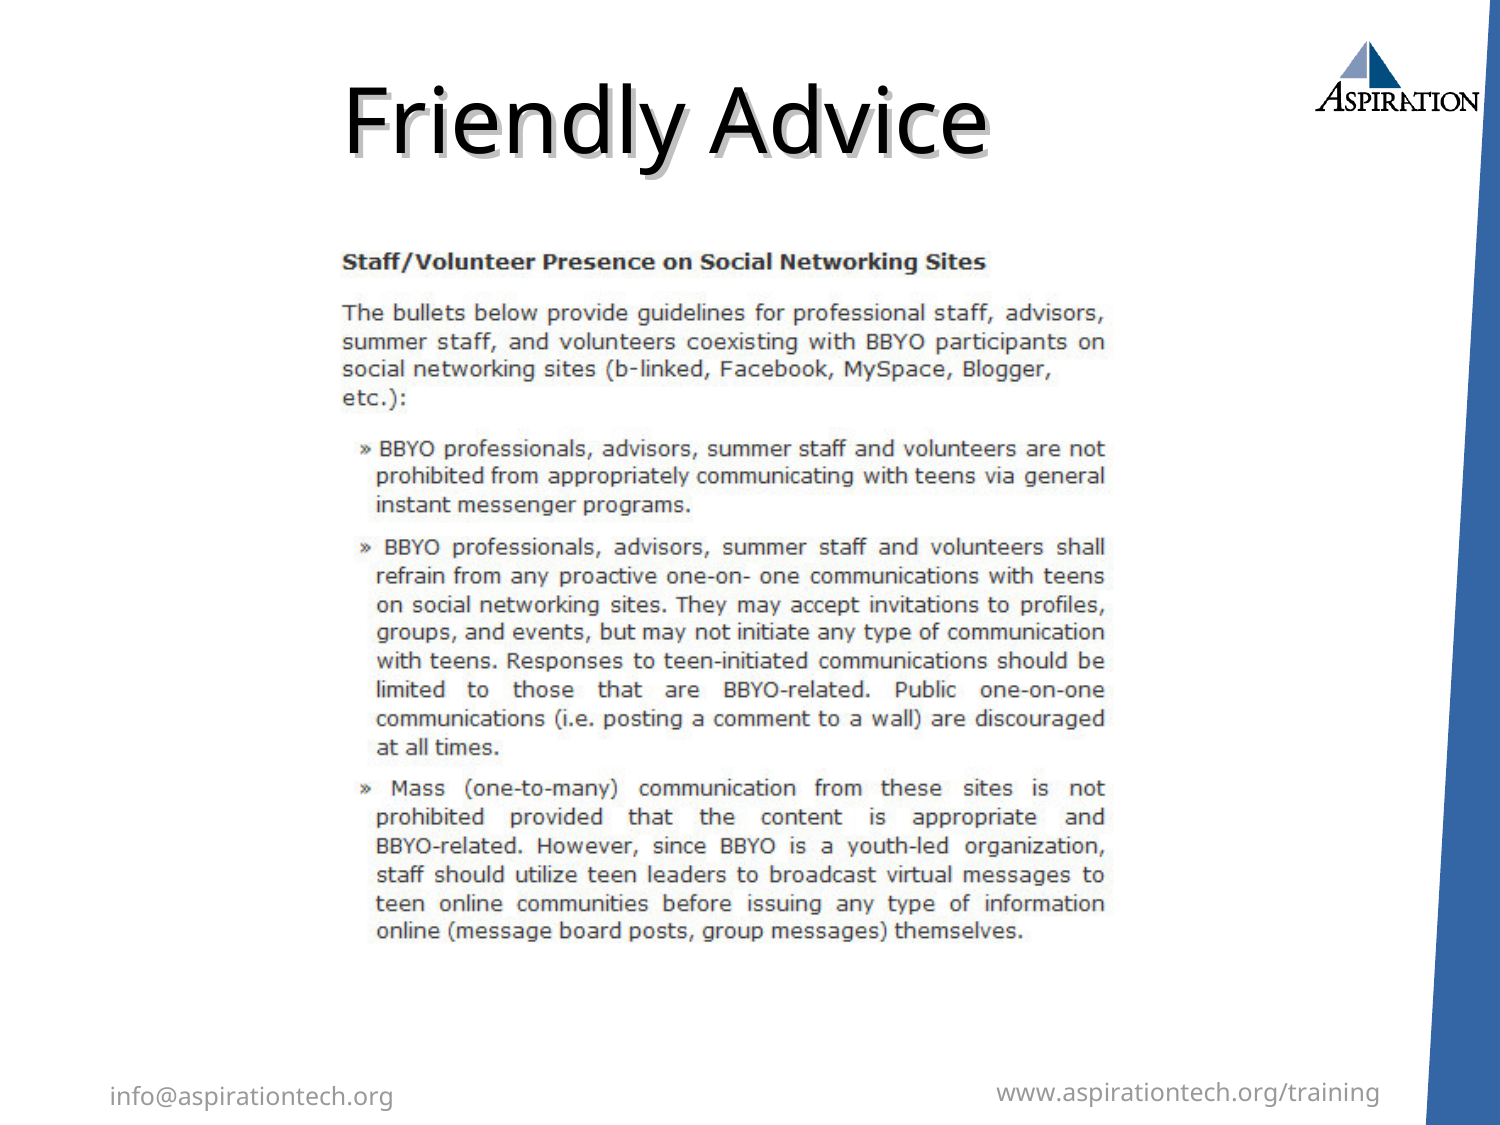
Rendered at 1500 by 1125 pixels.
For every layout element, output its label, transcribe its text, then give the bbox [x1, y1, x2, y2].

picture [1315, 41, 1480, 120]
title Friendly Advice [49, 19, 1284, 206]
picture [300, 224, 1146, 959]
